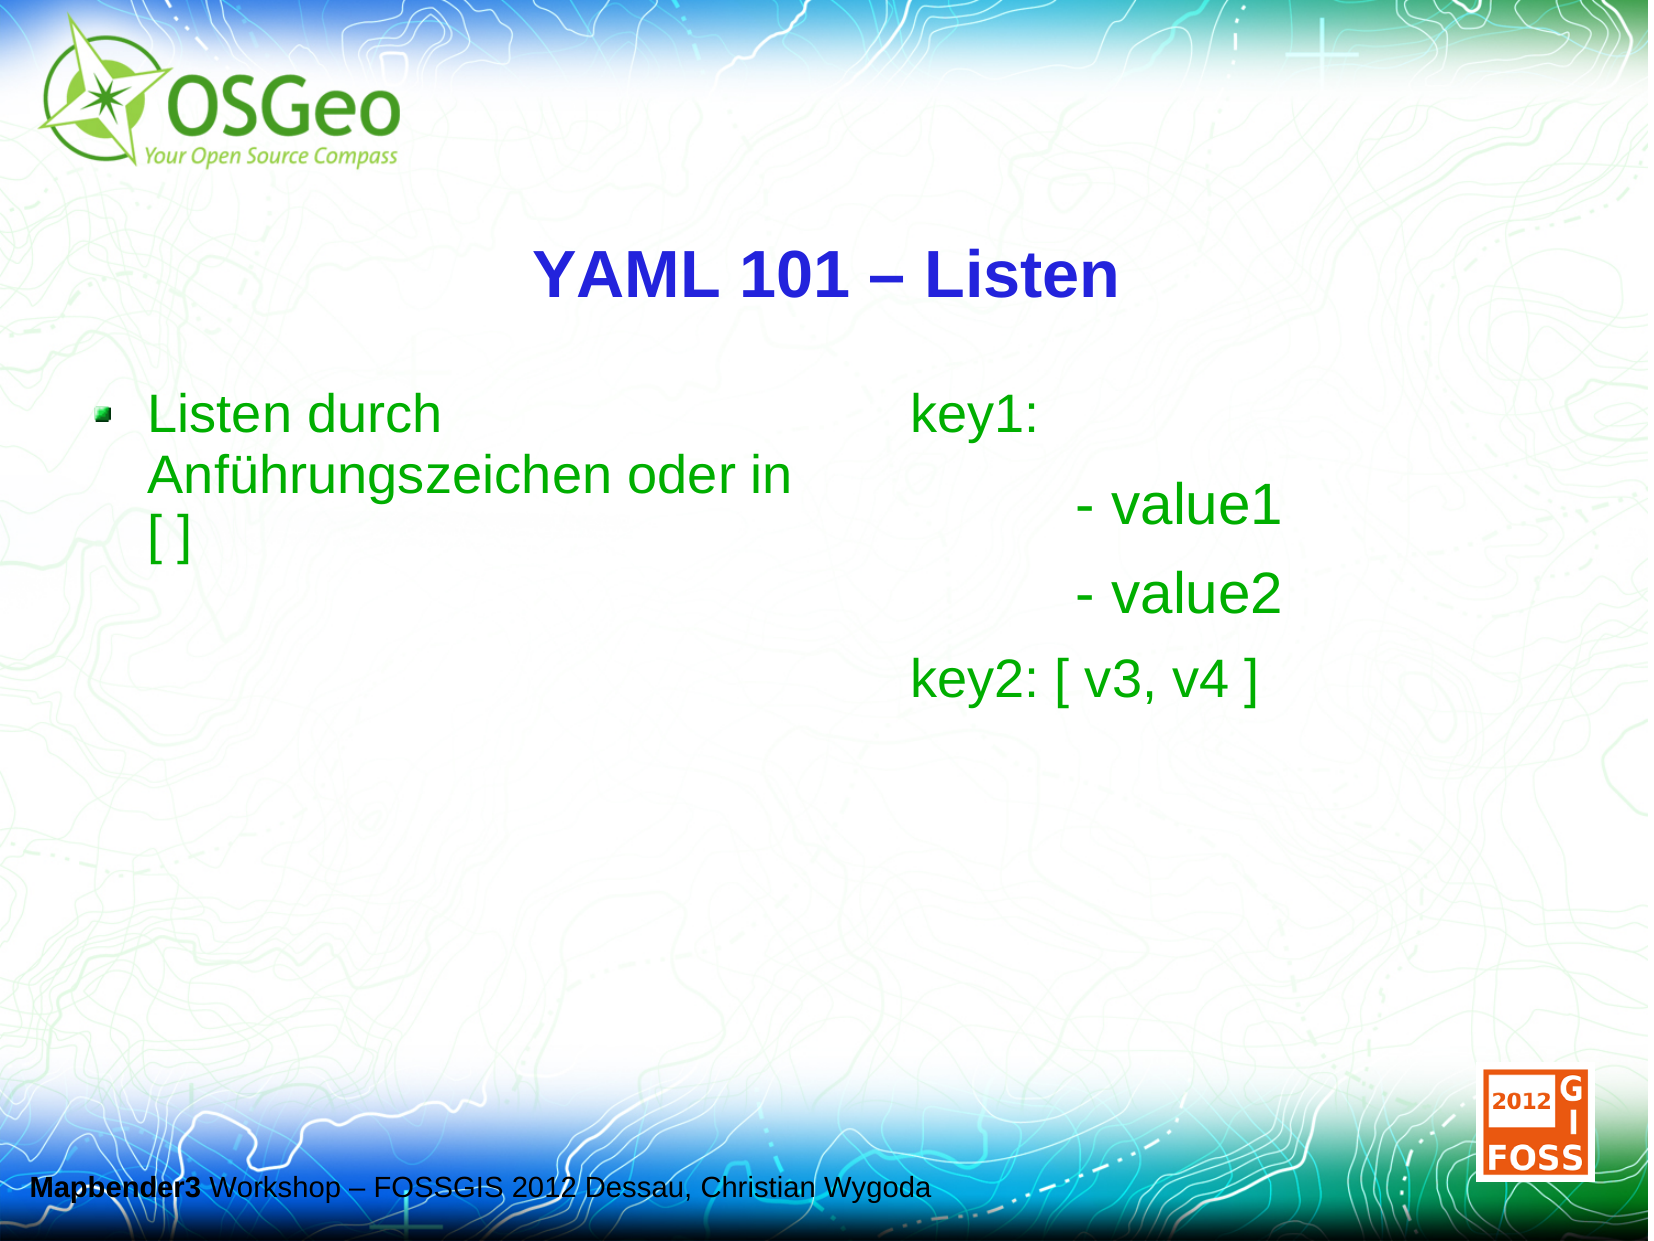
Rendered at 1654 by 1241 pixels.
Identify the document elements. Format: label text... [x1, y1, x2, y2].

list key1: - value1 - value2 key2: [ v3, v4 ] [839, 383, 1566, 1203]
picture [0, 0, 1648, 1241]
title YAML 101 – Listen [82, 200, 1571, 349]
list Listen durch Anführungszeichen oder in [ ] [76, 383, 803, 1203]
